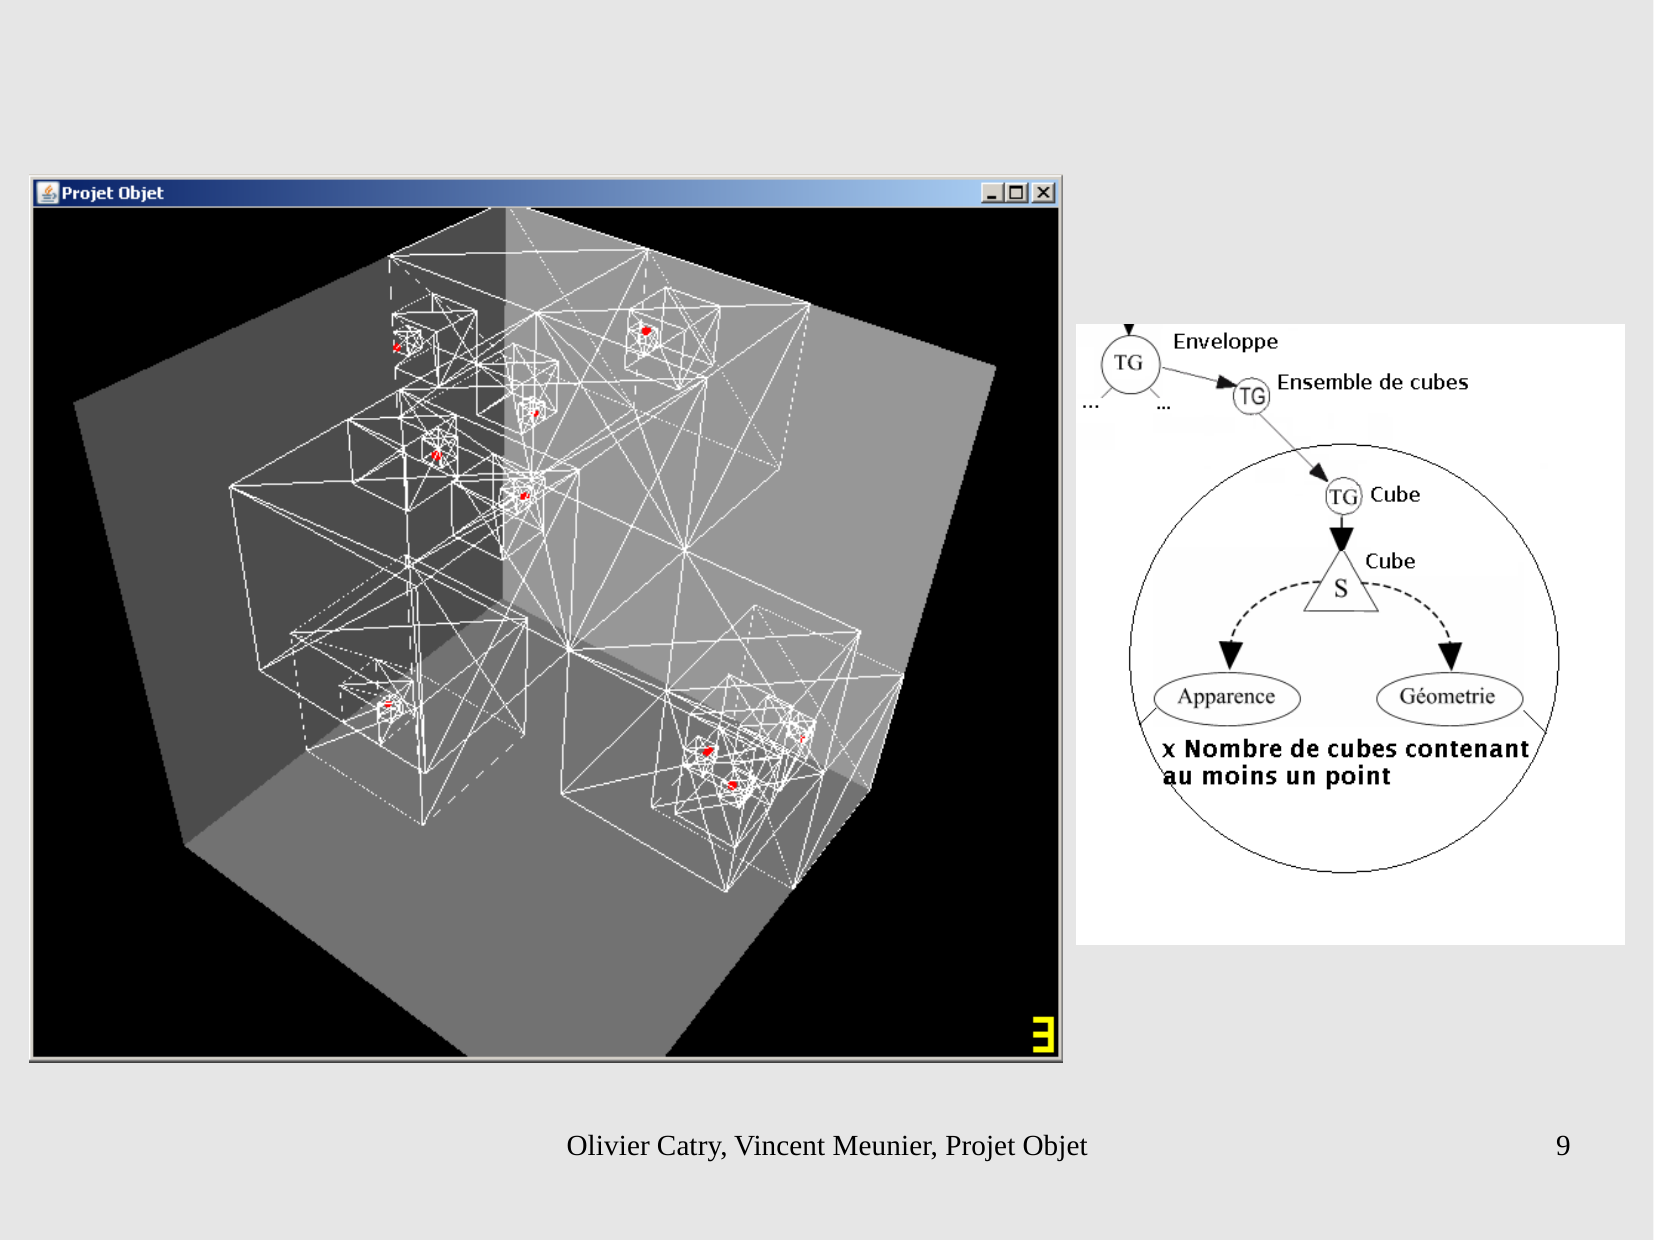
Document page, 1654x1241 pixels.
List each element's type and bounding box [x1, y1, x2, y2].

picture [29, 174, 1063, 1063]
picture [1076, 324, 1625, 945]
